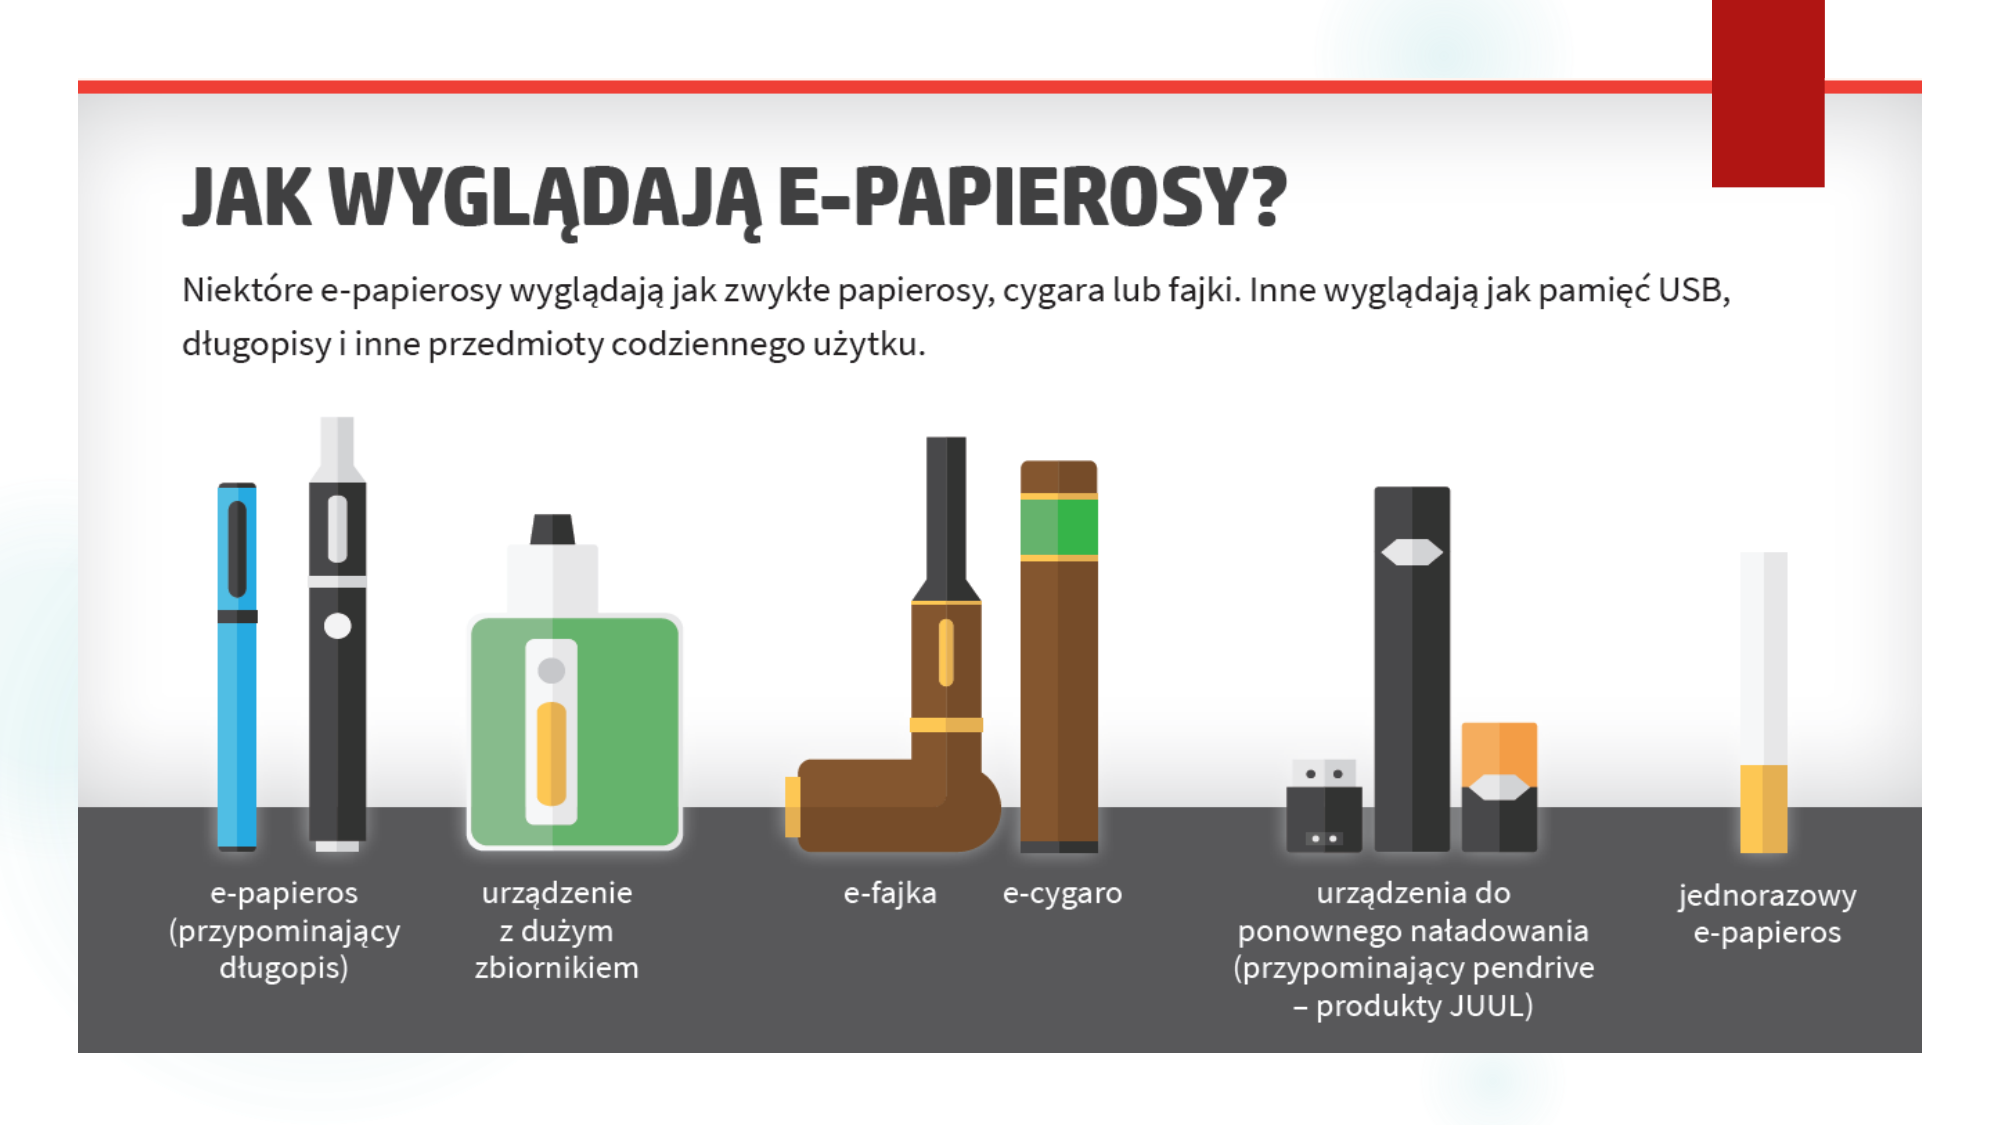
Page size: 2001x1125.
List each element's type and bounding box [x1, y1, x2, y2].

picture [0, 0, 1922, 1125]
text_box [1712, 0, 1825, 188]
